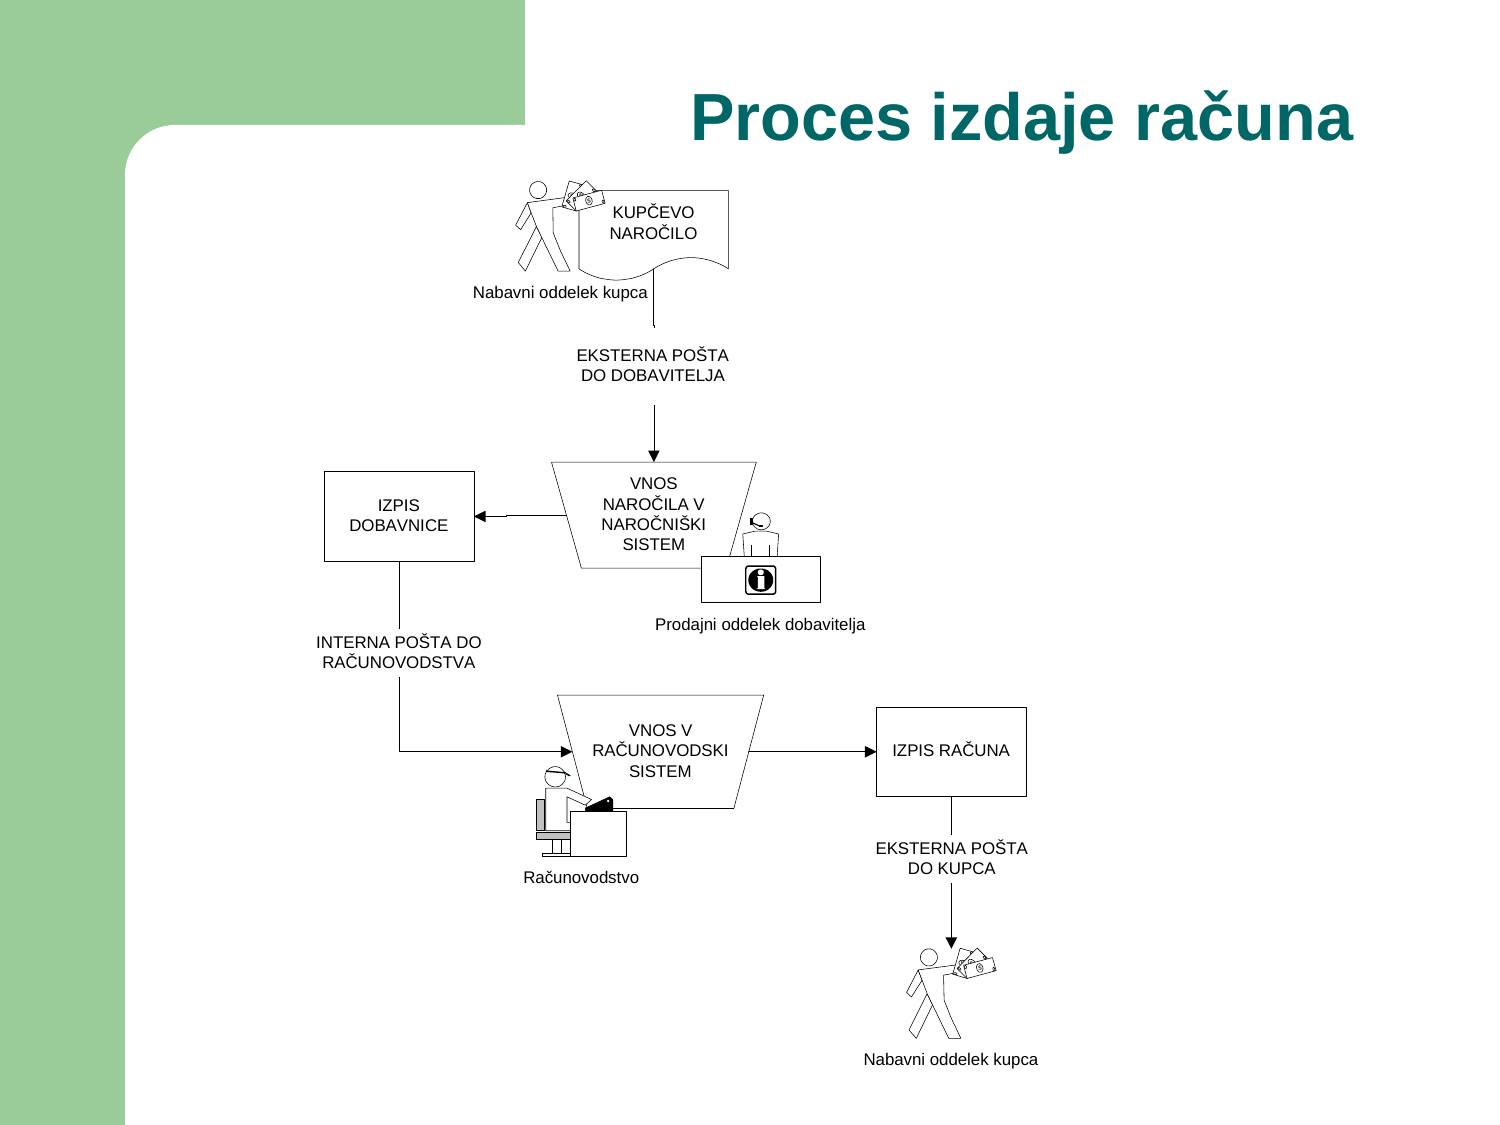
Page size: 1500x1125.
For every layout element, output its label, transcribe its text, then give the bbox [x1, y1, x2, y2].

title Proces izdaje računa [525, 37, 1450, 163]
chart [289, 174, 1049, 1088]
